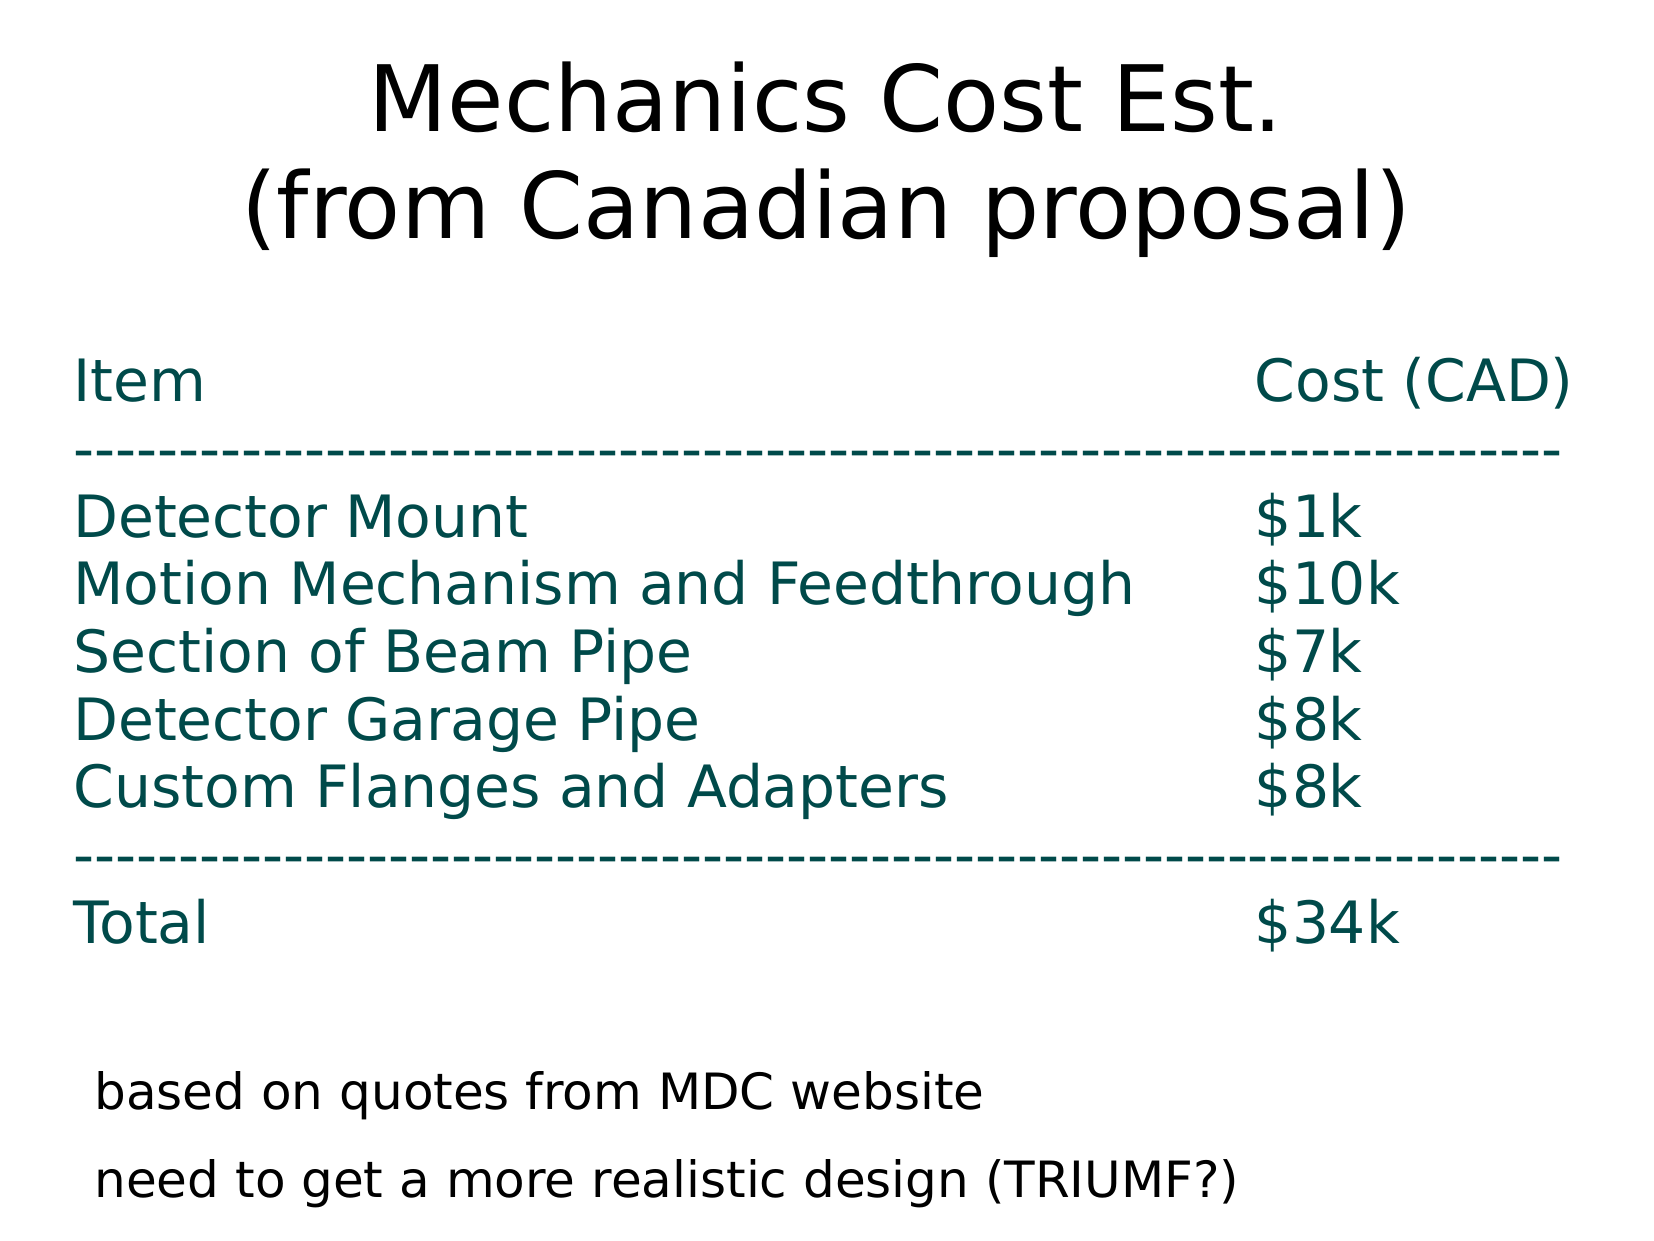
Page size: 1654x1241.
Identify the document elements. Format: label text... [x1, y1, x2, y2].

list based on quotes from MDC website need to get a more realistic design (TRIUMF?) [76, 1062, 1565, 1210]
title Mechanics Cost Est. (from Canadian proposal) [82, 45, 1571, 261]
text_box Item Cost (CAD) ----------------------------------------------------------------------- Detector Mount $1k Motion Mechanism and Feedthrough $10k Section of Beam Pipe $7k Detector Garage Pipe $8k Custom Flanges and Adapters $8k ----------------------------------------------------------------------- Total $34k [59, 340, 1589, 965]
